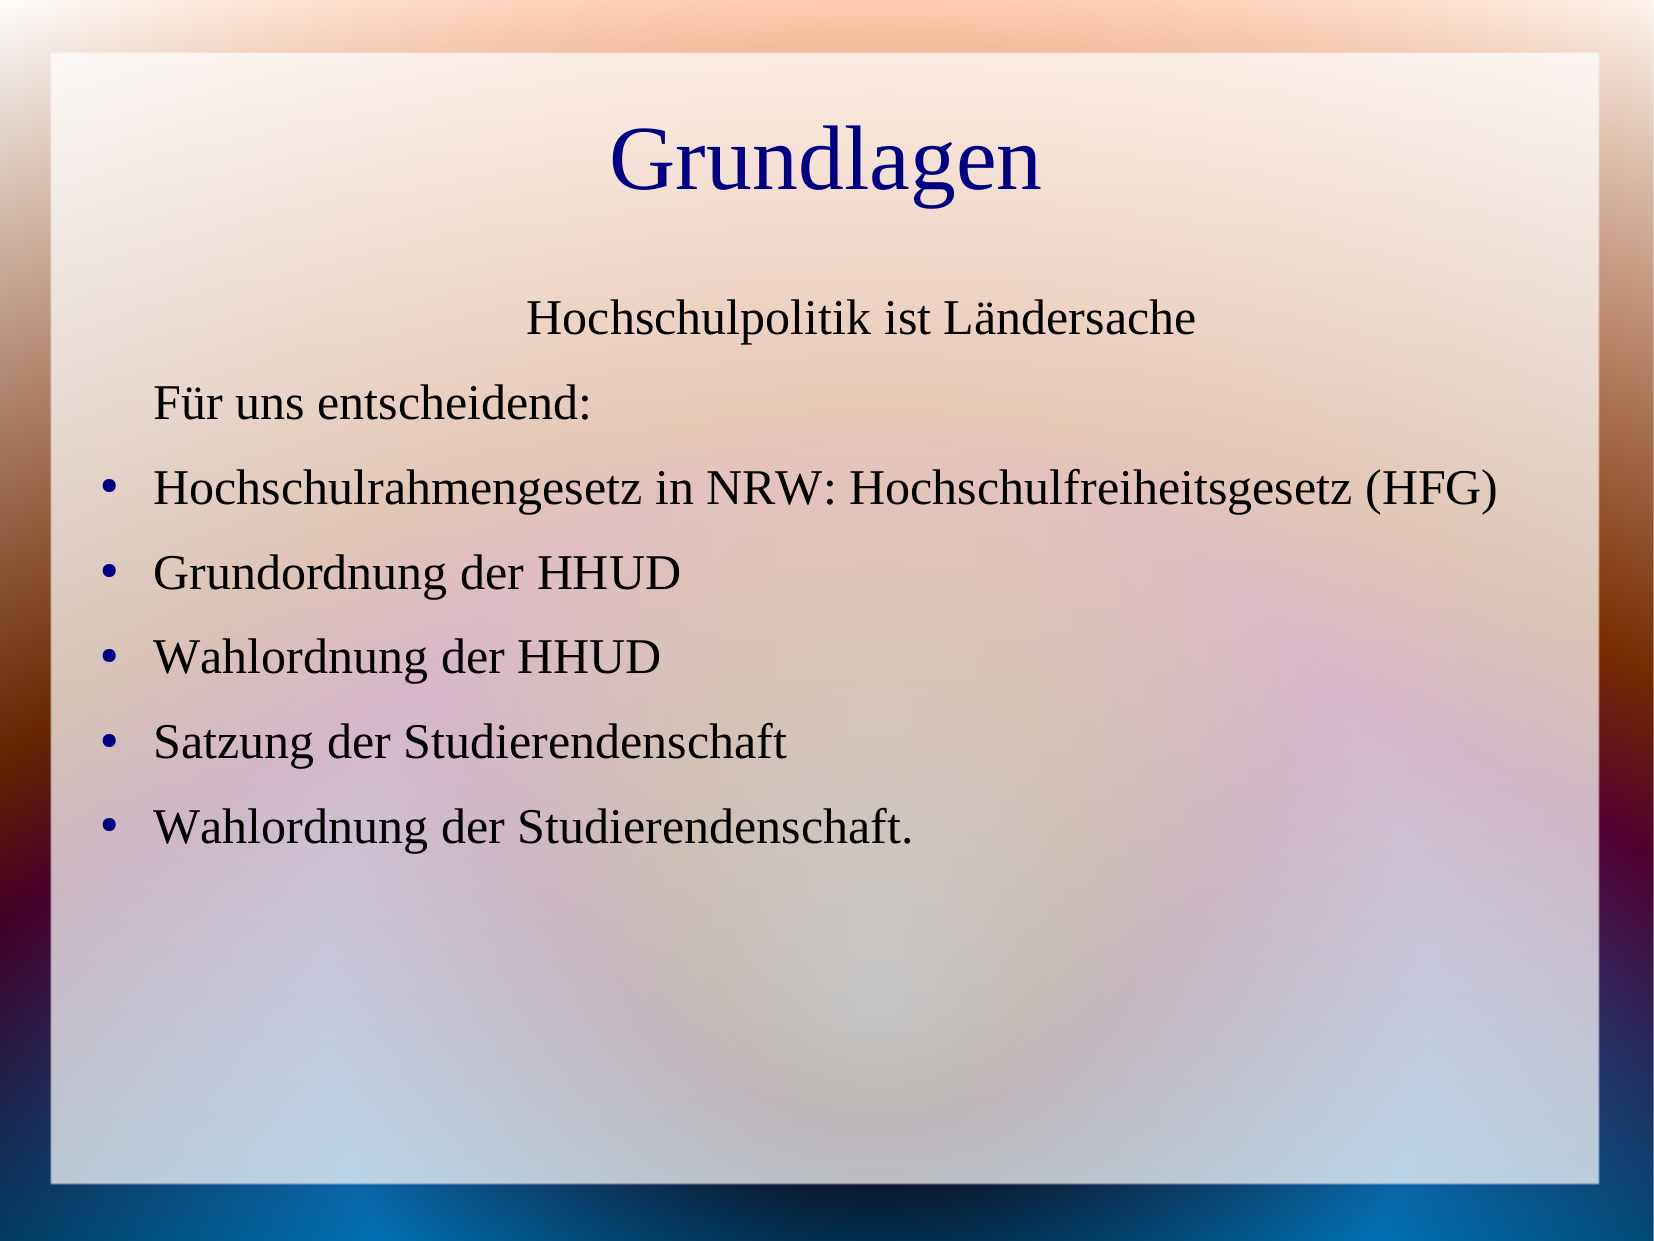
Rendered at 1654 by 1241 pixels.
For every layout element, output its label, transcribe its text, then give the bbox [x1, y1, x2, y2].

list Hochschulpolitik ist Ländersache Für uns entscheidend: Hochschulrahmengesetz in NRW: Hochschulfreiheitsgesetz (HFG) Grundordnung der HHUD Wahlordnung der HHUD Satzung der Studierendenschaft Wahlordnung der Studierendenschaft. [82, 290, 1571, 1034]
picture [0, 0, 1654, 1241]
title Grundlagen [82, 55, 1571, 263]
